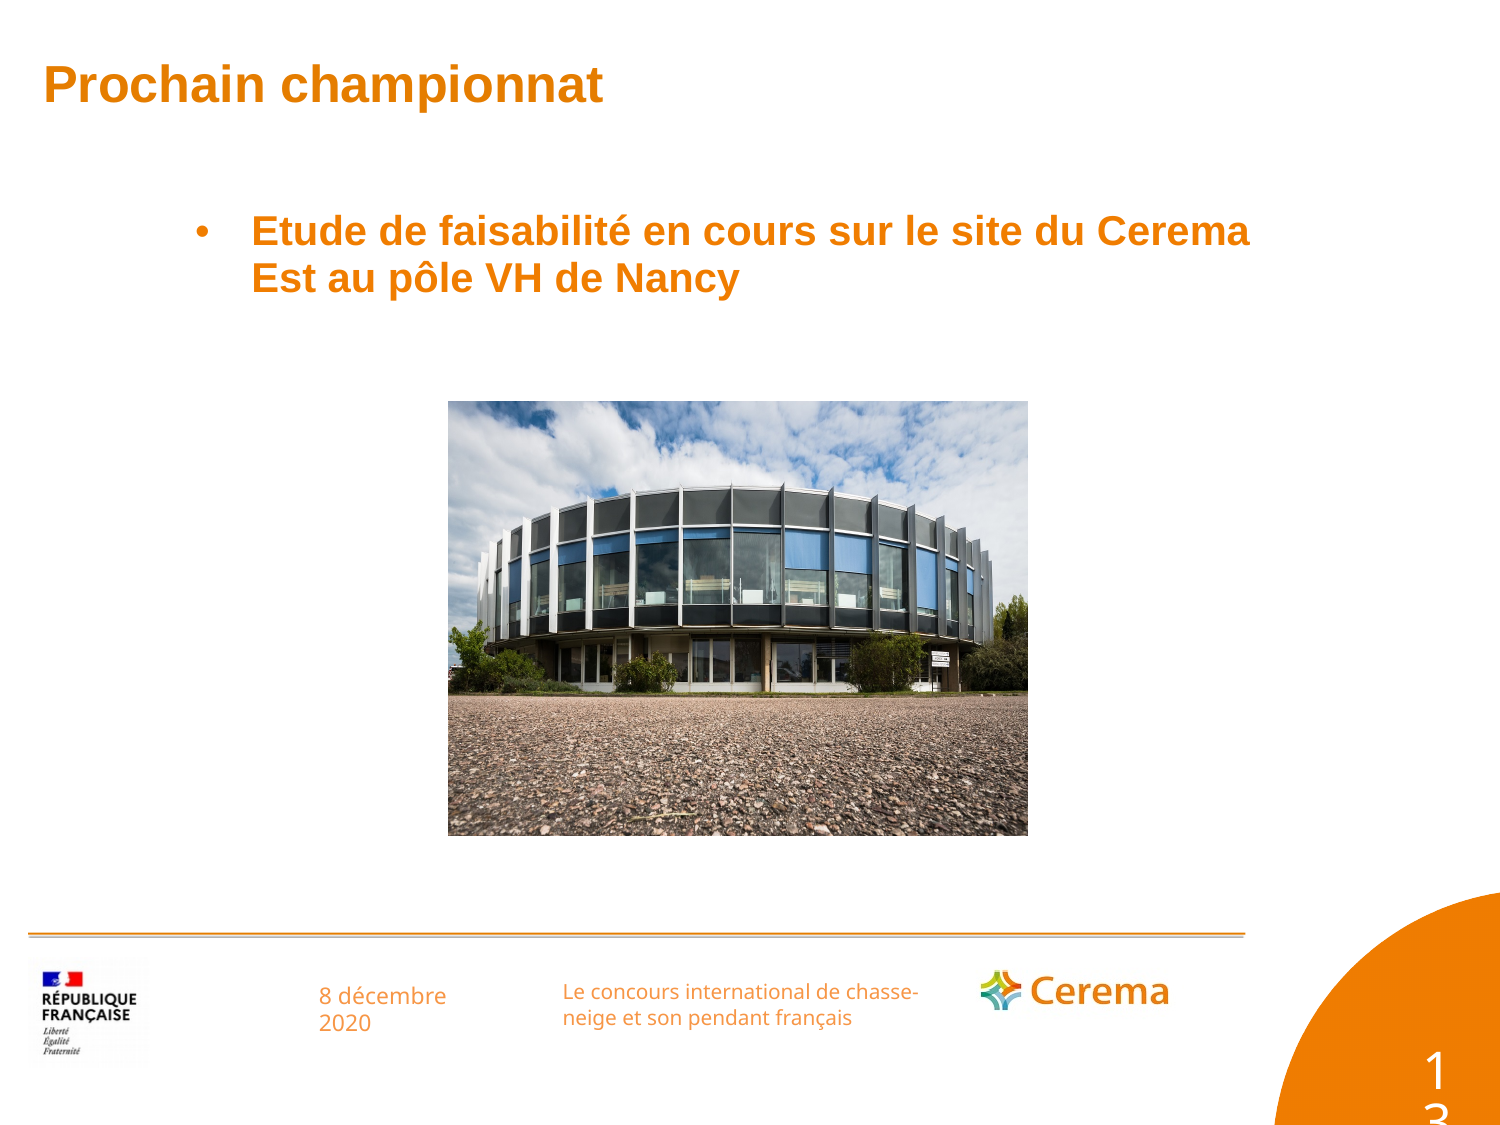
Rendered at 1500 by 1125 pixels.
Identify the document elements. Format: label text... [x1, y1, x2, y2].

text_box 8 décembre 2020 [311, 974, 497, 1044]
picture [28, 957, 150, 1068]
text_box Le concours international de chasse-neige et son pendant français [555, 971, 957, 1037]
title Prochain championnat [28, 6, 1470, 158]
picture [448, 401, 1028, 836]
text_box Etude de faisabilité en cours sur le site du Cerema Est au pôle VH de Nancy [180, 200, 1300, 311]
picture [1272, 891, 1500, 1125]
slide_number <numéro> [1407, 1029, 1456, 1116]
picture [960, 954, 1186, 1029]
